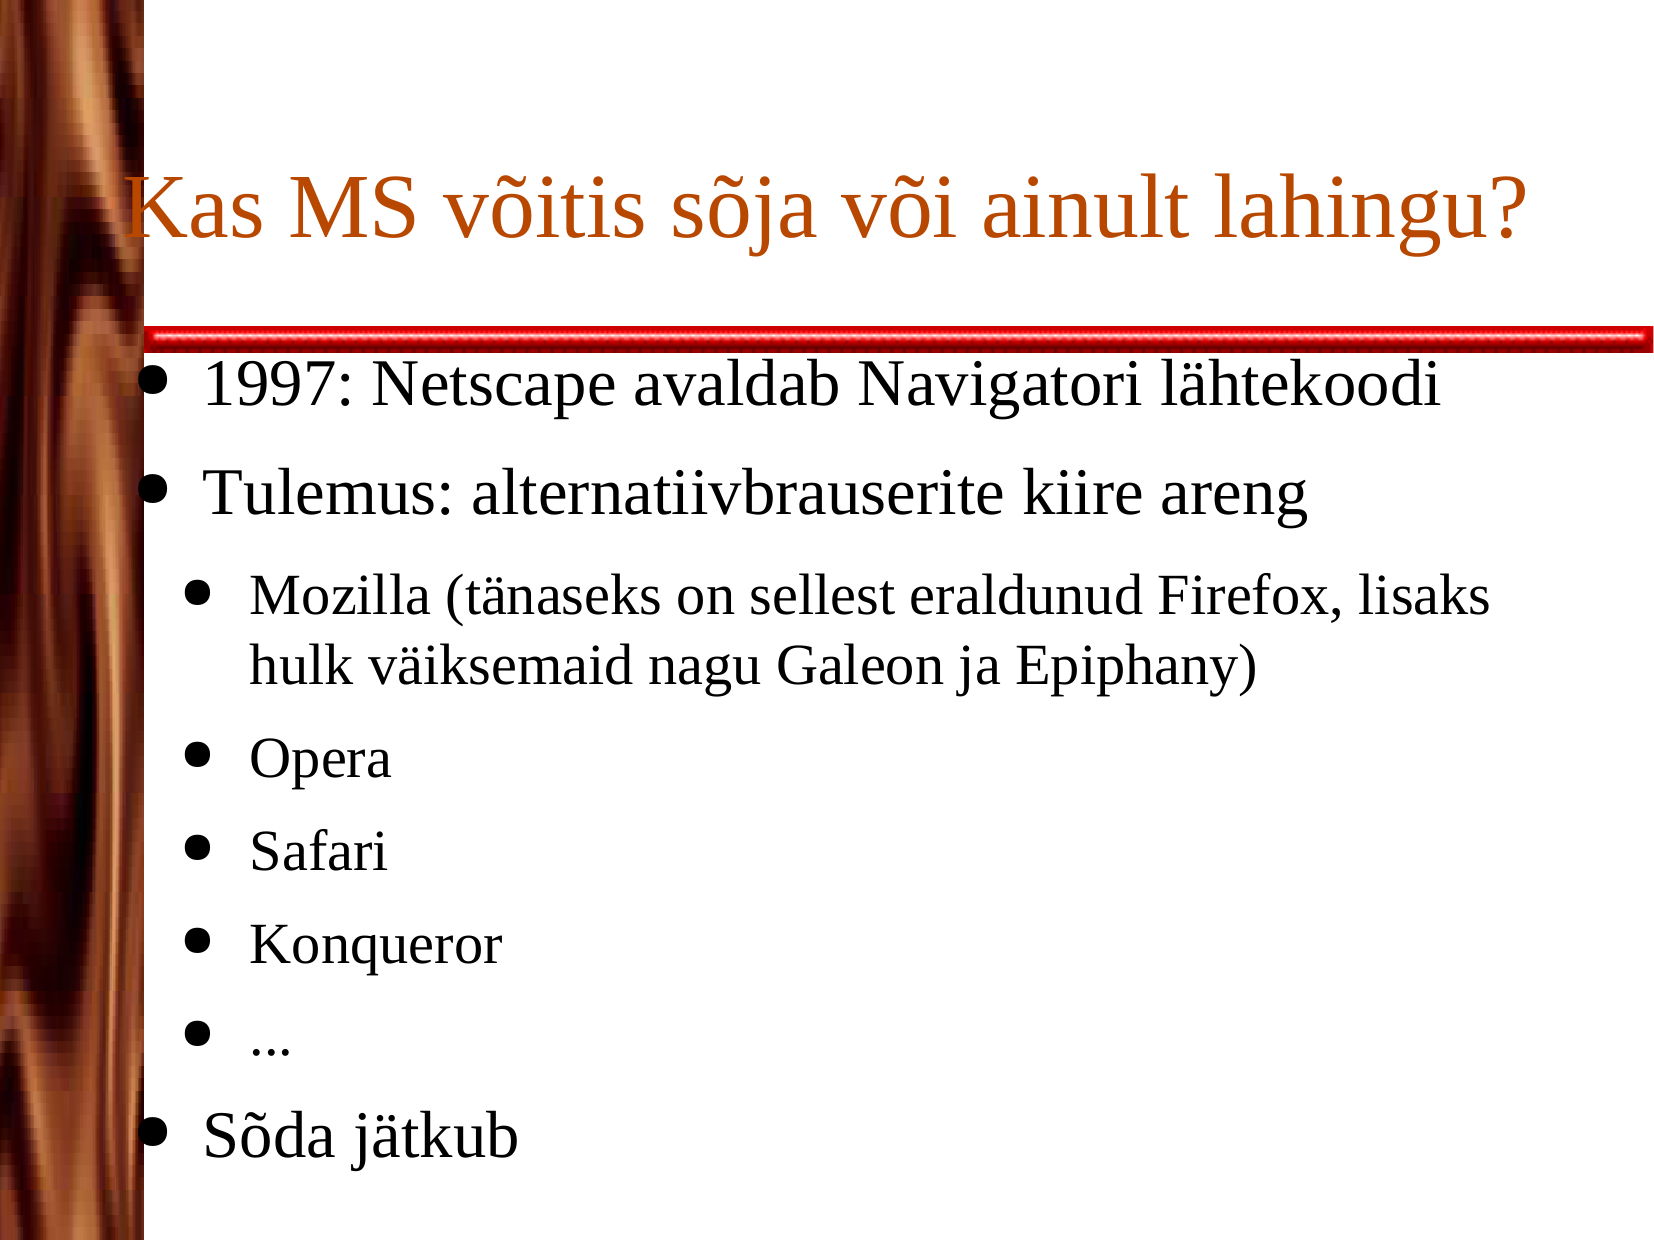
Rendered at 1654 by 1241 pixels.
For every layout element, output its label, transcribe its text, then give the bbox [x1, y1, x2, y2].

list 1997: Netscape avaldab Navigatori lähtekoodi Tulemus: alternatiivbrauserite kiire areng Mozilla (tänaseks on sellest eraldunud Firefox, lisaks hulk väiksemaid nagu Galeon ja Epiphany) Opera Safari Konqueror ... Sõda jätkub [121, 344, 1533, 1172]
picture [0, 0, 1654, 1240]
title Kas MS võitis sõja või ainult lahingu? [121, 98, 1533, 314]
